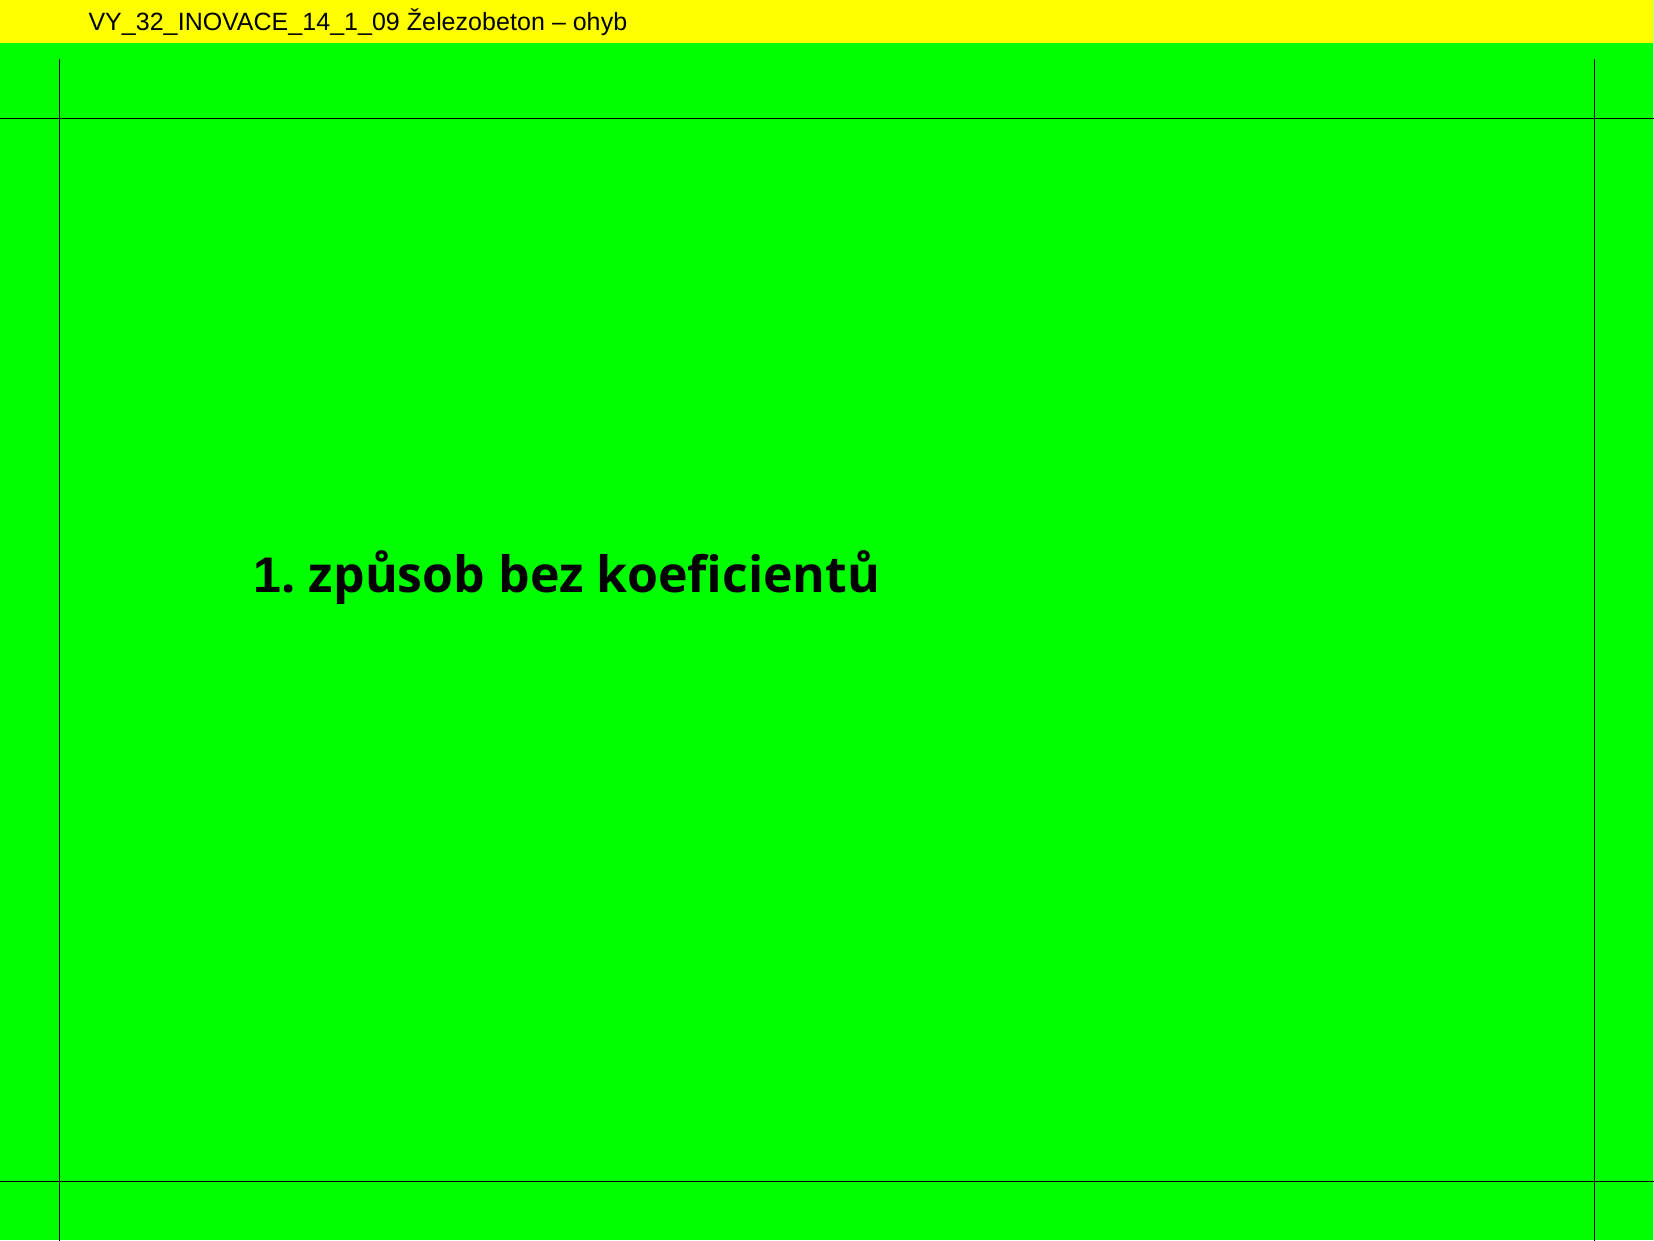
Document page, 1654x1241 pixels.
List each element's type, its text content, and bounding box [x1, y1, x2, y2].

text_box 1. způsob bez koeficientů [236, 528, 1477, 1004]
text_box VY_32_INOVACE_14_1_09 Železobeton – ohyb [0, 0, 1654, 43]
